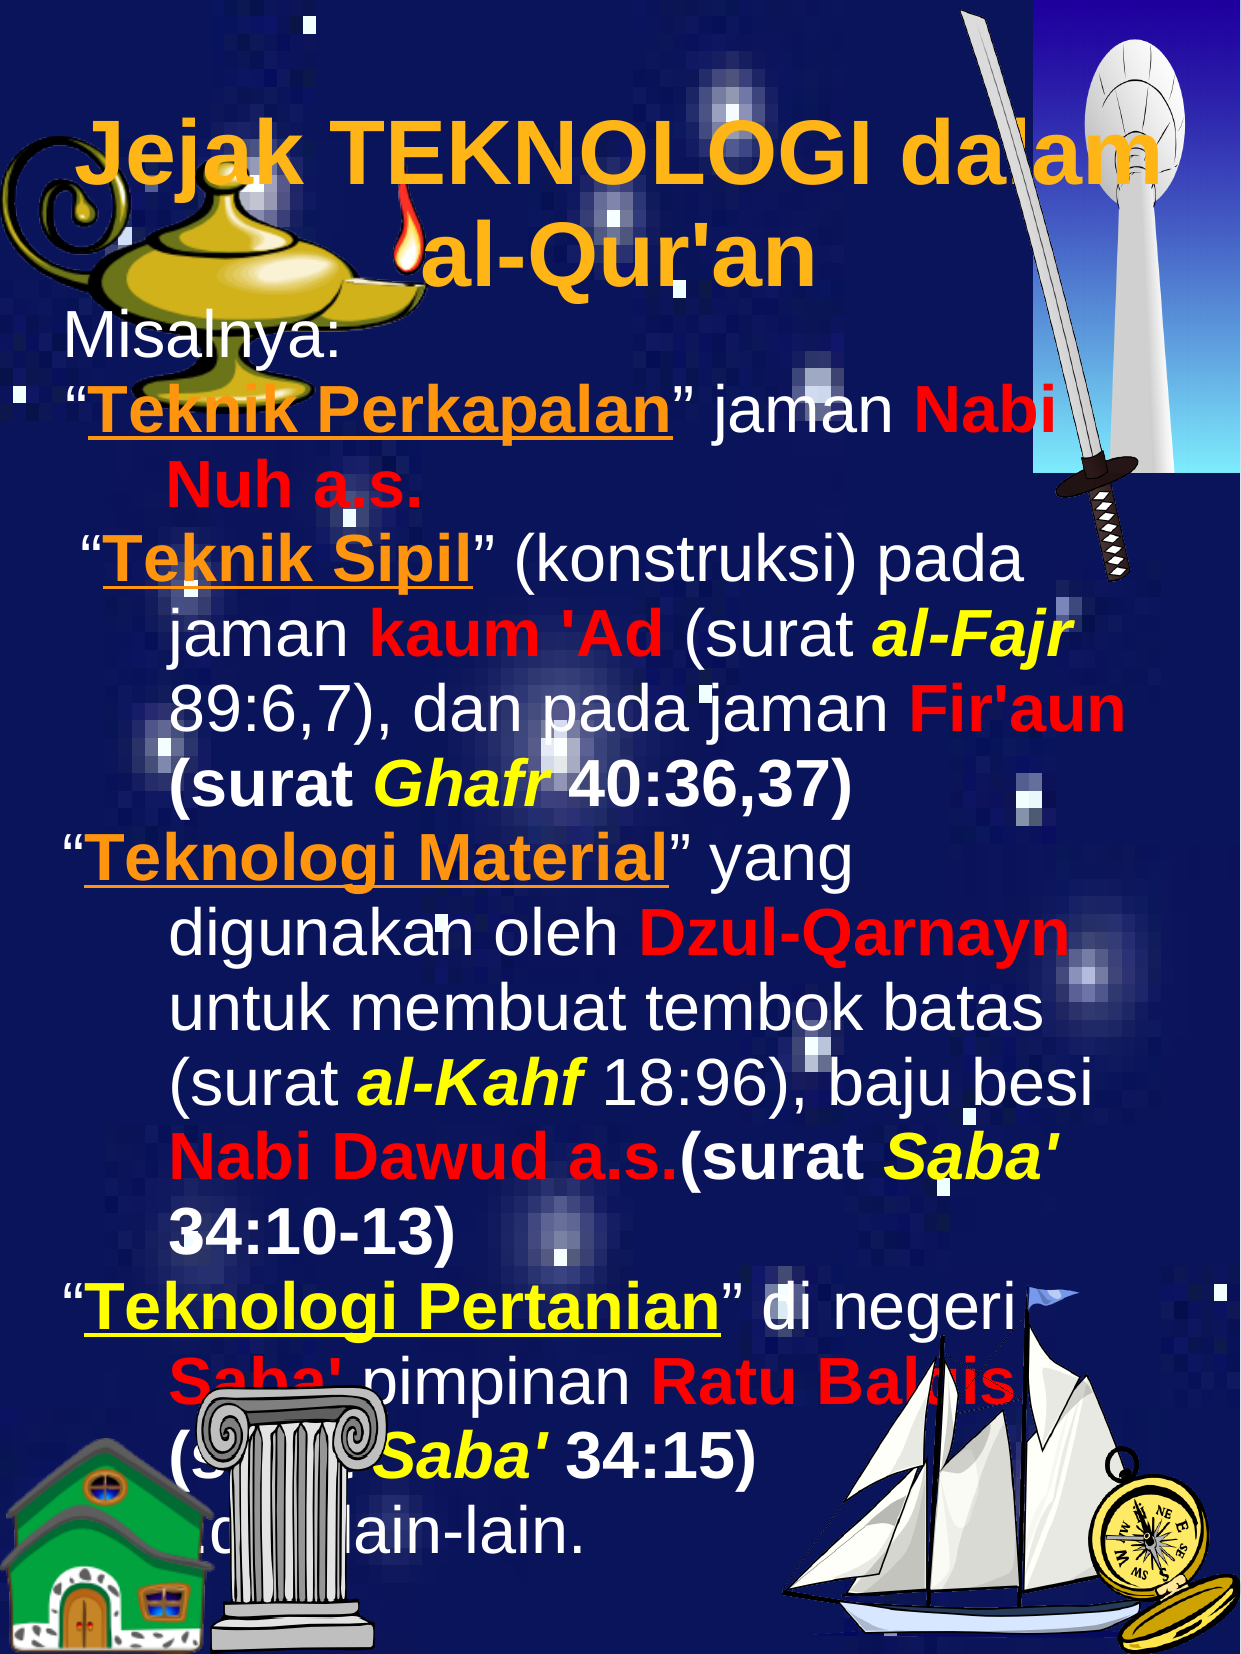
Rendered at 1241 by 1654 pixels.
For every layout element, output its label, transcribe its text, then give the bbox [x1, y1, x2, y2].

subtitle Misalnya: “Teknik Perkapalan” jaman Nabi Nuh a.s. “Teknik Sipil” (konstruksi) pada jaman kaum 'Ad (surat al-Fajr 89:6,7), dan pada jaman Fir'aun (surat Ghafr 40:36,37) “Teknologi Material” yang digunakan oleh Dzul-Qarnayn untuk membuat tembok batas (surat al-Kahf 18:96), baju besi Nabi Dawud a.s.(surat Saba' 34:10-13) “Teknologi Pertanian” di negeri Saba' pimpinan Ratu Balqis .(surat Saba' 34:15) ........dan lain-lain. [62, 297, 1179, 1569]
picture [0, 0, 1241, 1654]
title Jejak TEKNOLOGI dalam al-Qur'an [62, 65, 885, 297]
